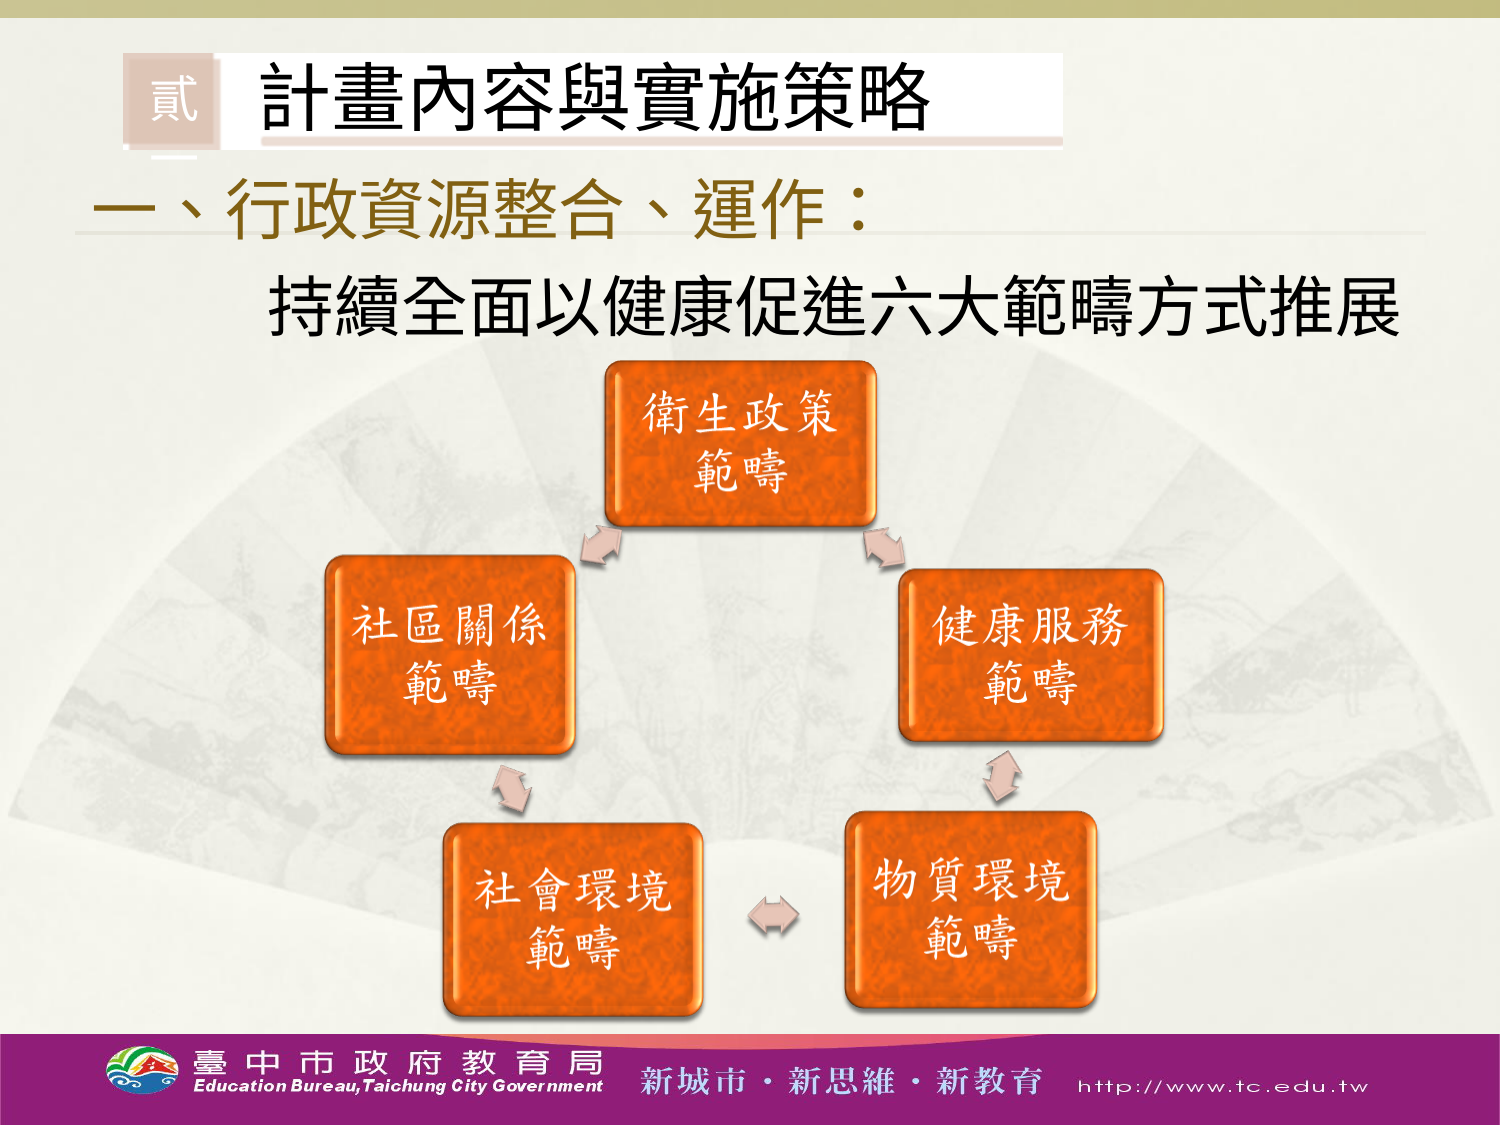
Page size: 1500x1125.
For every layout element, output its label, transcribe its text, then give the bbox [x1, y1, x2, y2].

picture [0, 18, 1500, 1125]
text_box 計畫內容與實施策略 [242, 42, 1377, 149]
list 一、行政資源整合、運作： 持續全面以健康促進六大範疇方式推展 [76, 160, 1459, 977]
text_box 貳一 [134, 60, 199, 196]
